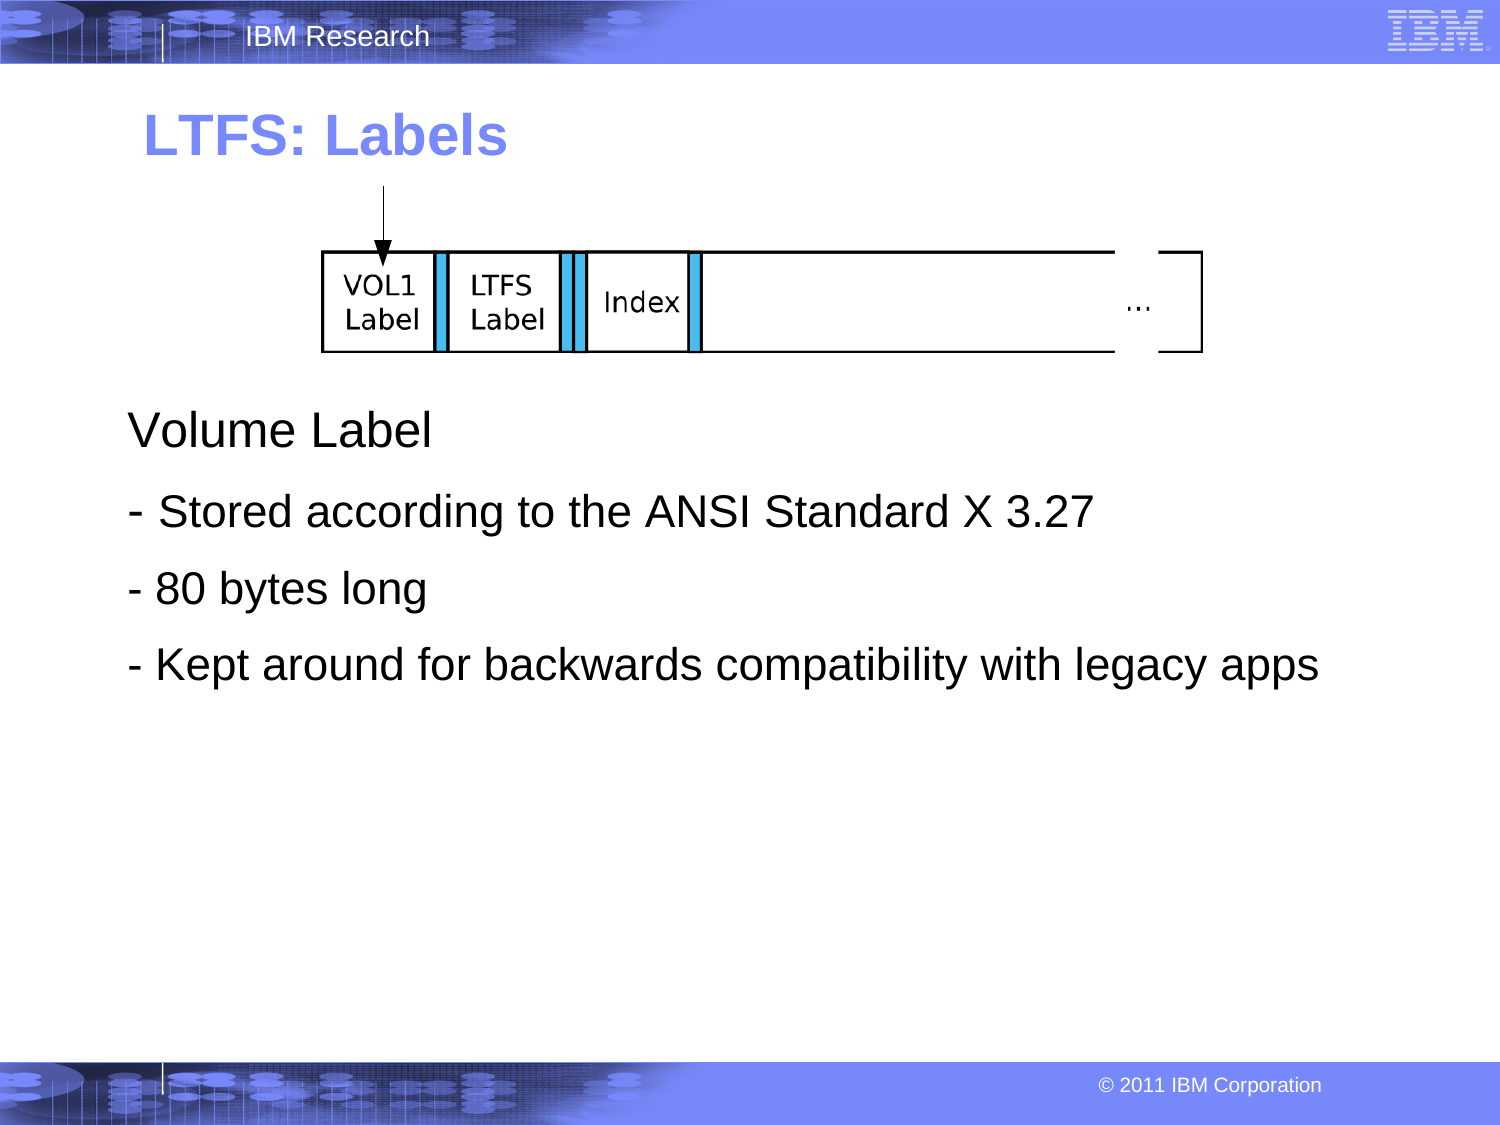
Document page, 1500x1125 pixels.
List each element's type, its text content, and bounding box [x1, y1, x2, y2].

picture [321, 249, 1203, 359]
picture [1, 1, 1500, 63]
picture [0, 1063, 1500, 1125]
title LTFS: Labels [128, 87, 1480, 181]
list Volume Label - Stored according to the ANSI Standard X 3.27 - 80 bytes long - Kept around for backwards compatibility with legacy apps [112, 224, 1444, 1046]
